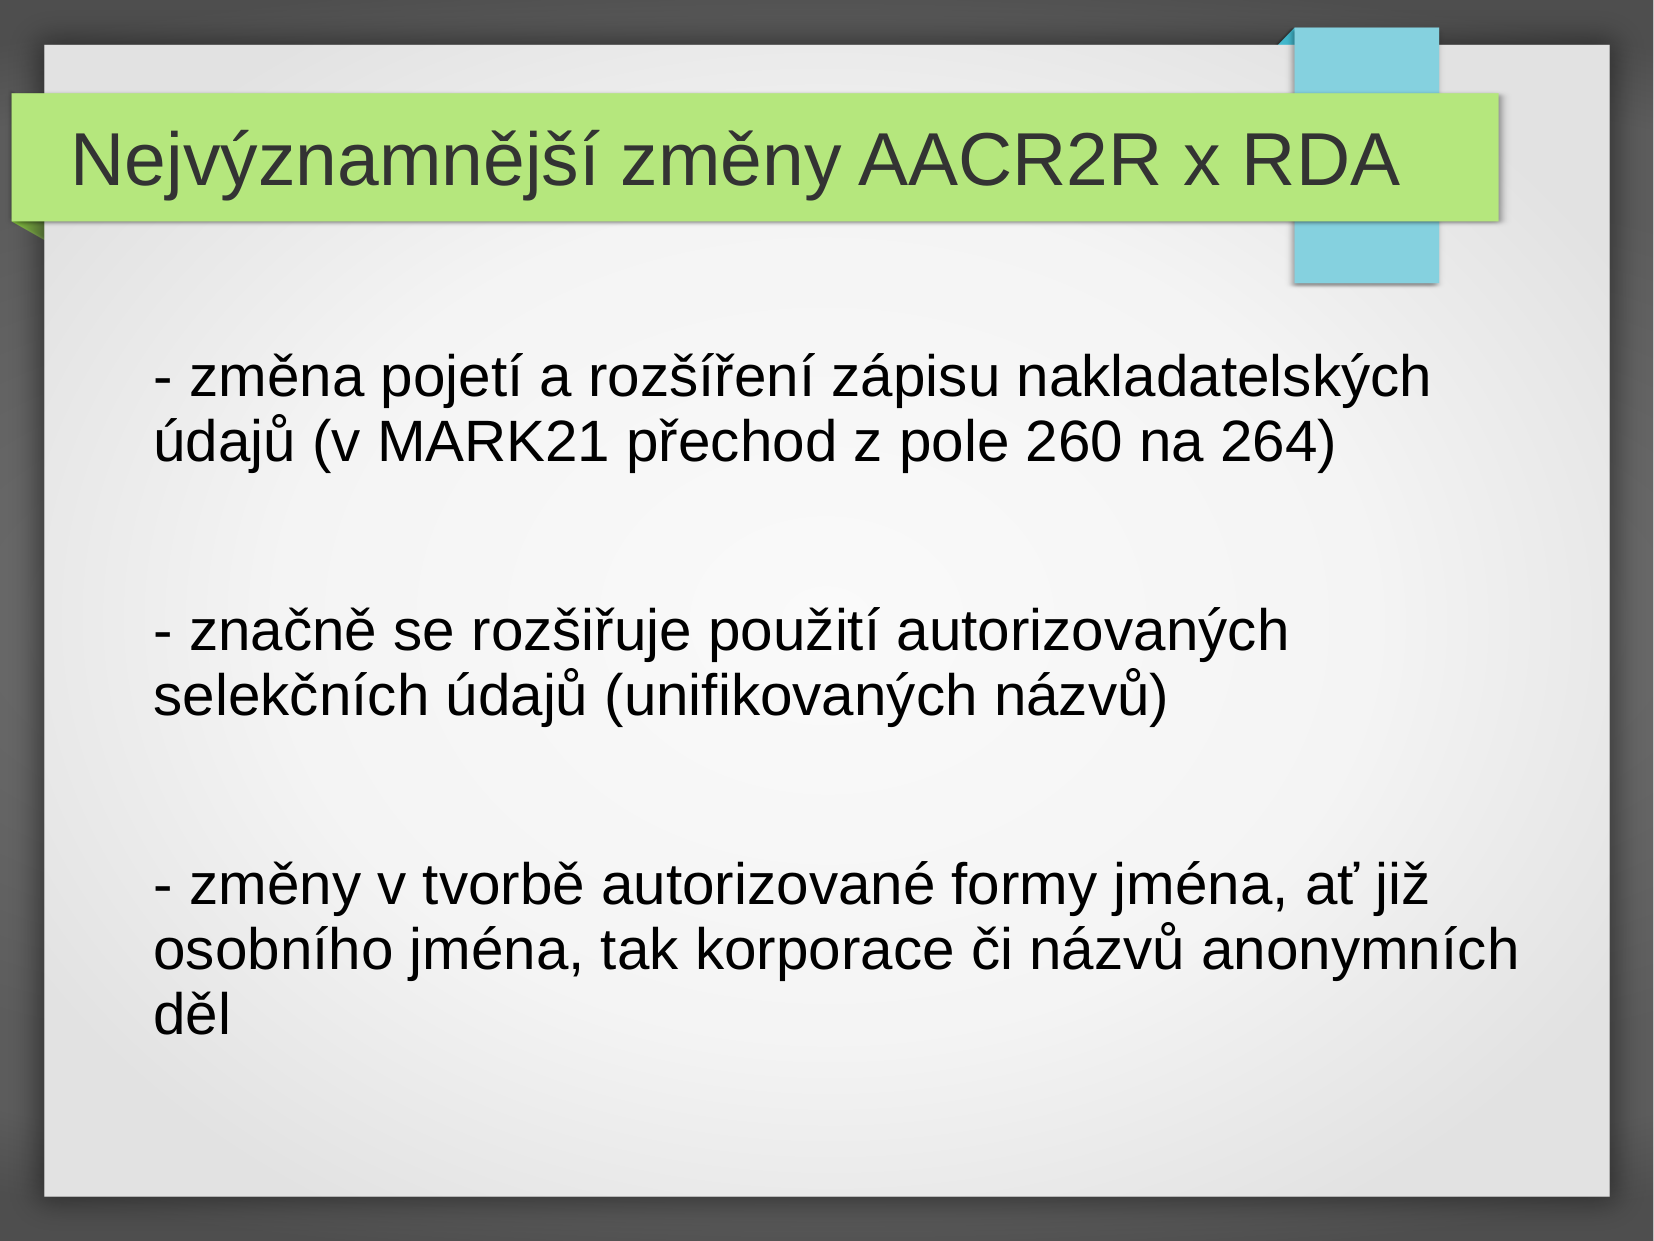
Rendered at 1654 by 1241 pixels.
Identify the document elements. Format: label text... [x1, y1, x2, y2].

title Nejvýznamnější změny AACR2R x RDA [70, 106, 1441, 213]
picture [0, 0, 1654, 1241]
list - změna pojetí a rozšíření zápisu nakladatelských údajů (v MARK21 přechod z pole 260 na 264) - značně se rozšiřuje použití autorizovaných selekčních údajů (unifikovaných názvů) - změny v tvorbě autorizované formy jména, ať již osobního jména, tak korporace či názvů anonymních děl [82, 343, 1538, 1063]
